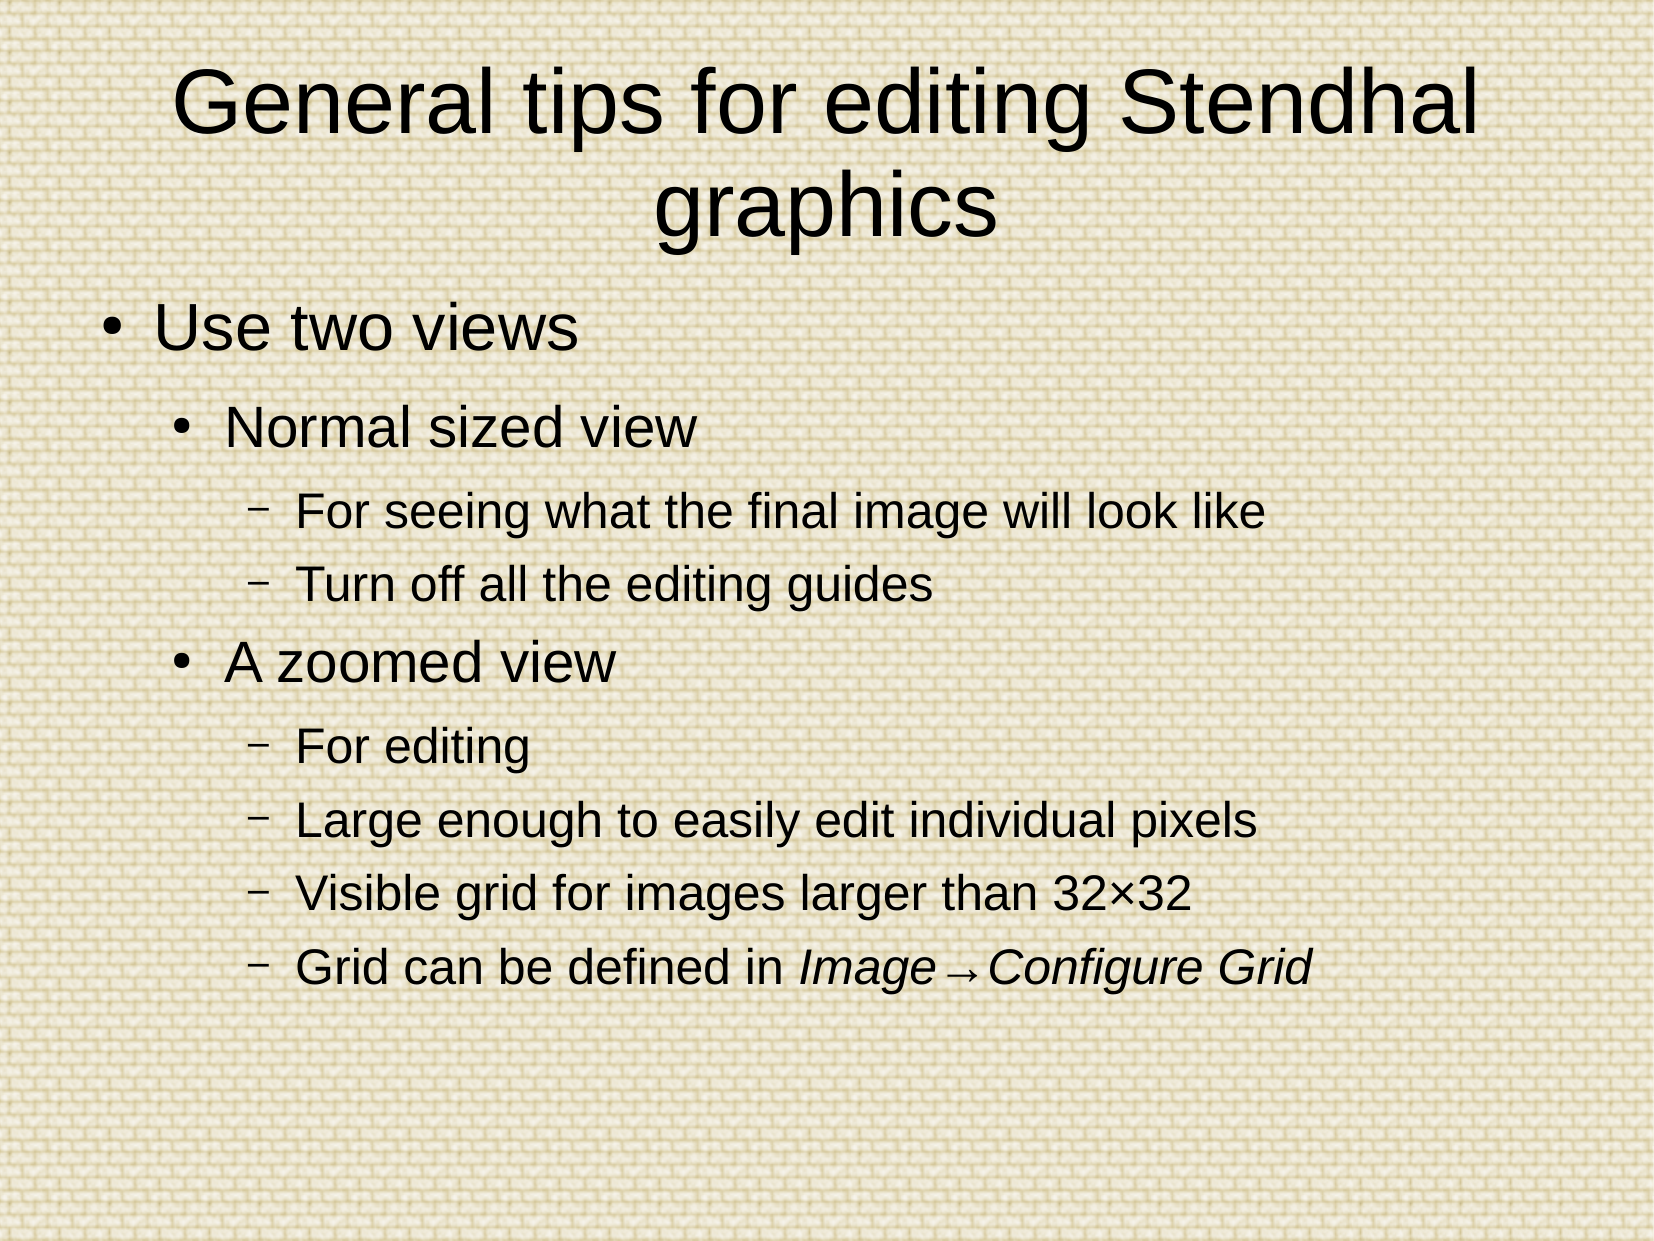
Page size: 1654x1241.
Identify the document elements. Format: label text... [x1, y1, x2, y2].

list Use two views Normal sized view For seeing what the final image will look like Turn off all the editing guides A zoomed view For editing Large enough to easily edit individual pixels Visible grid for images larger than 32×32 Grid can be defined in Image→Configure Grid [82, 290, 1571, 1109]
picture [0, 0, 1654, 1241]
title General tips for editing Stendhal graphics [82, 49, 1571, 257]
